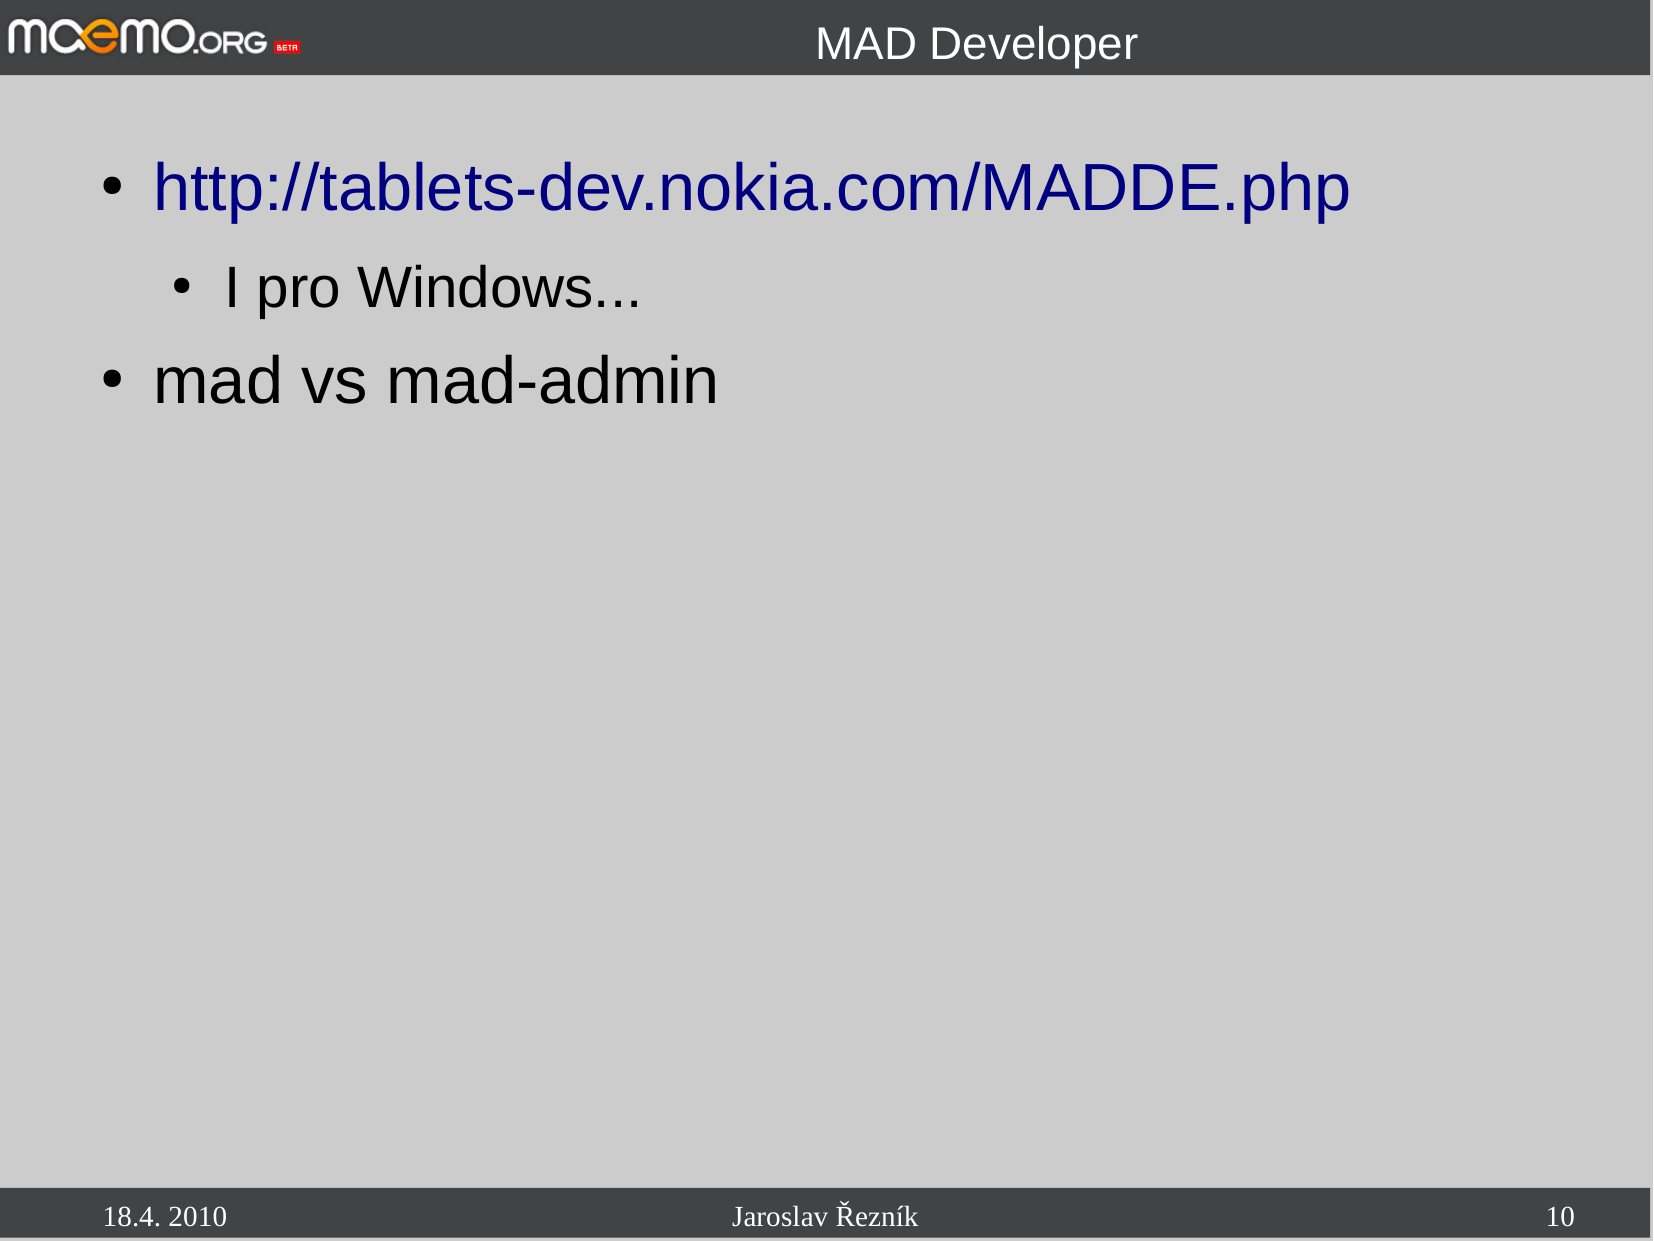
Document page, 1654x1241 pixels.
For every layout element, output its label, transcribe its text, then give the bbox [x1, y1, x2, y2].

title MAD Developer [379, 17, 1576, 70]
picture [0, 0, 317, 64]
list http://tablets-dev.nokia.com/MADDE.php I pro Windows... mad vs mad-admin [82, 150, 1571, 1095]
